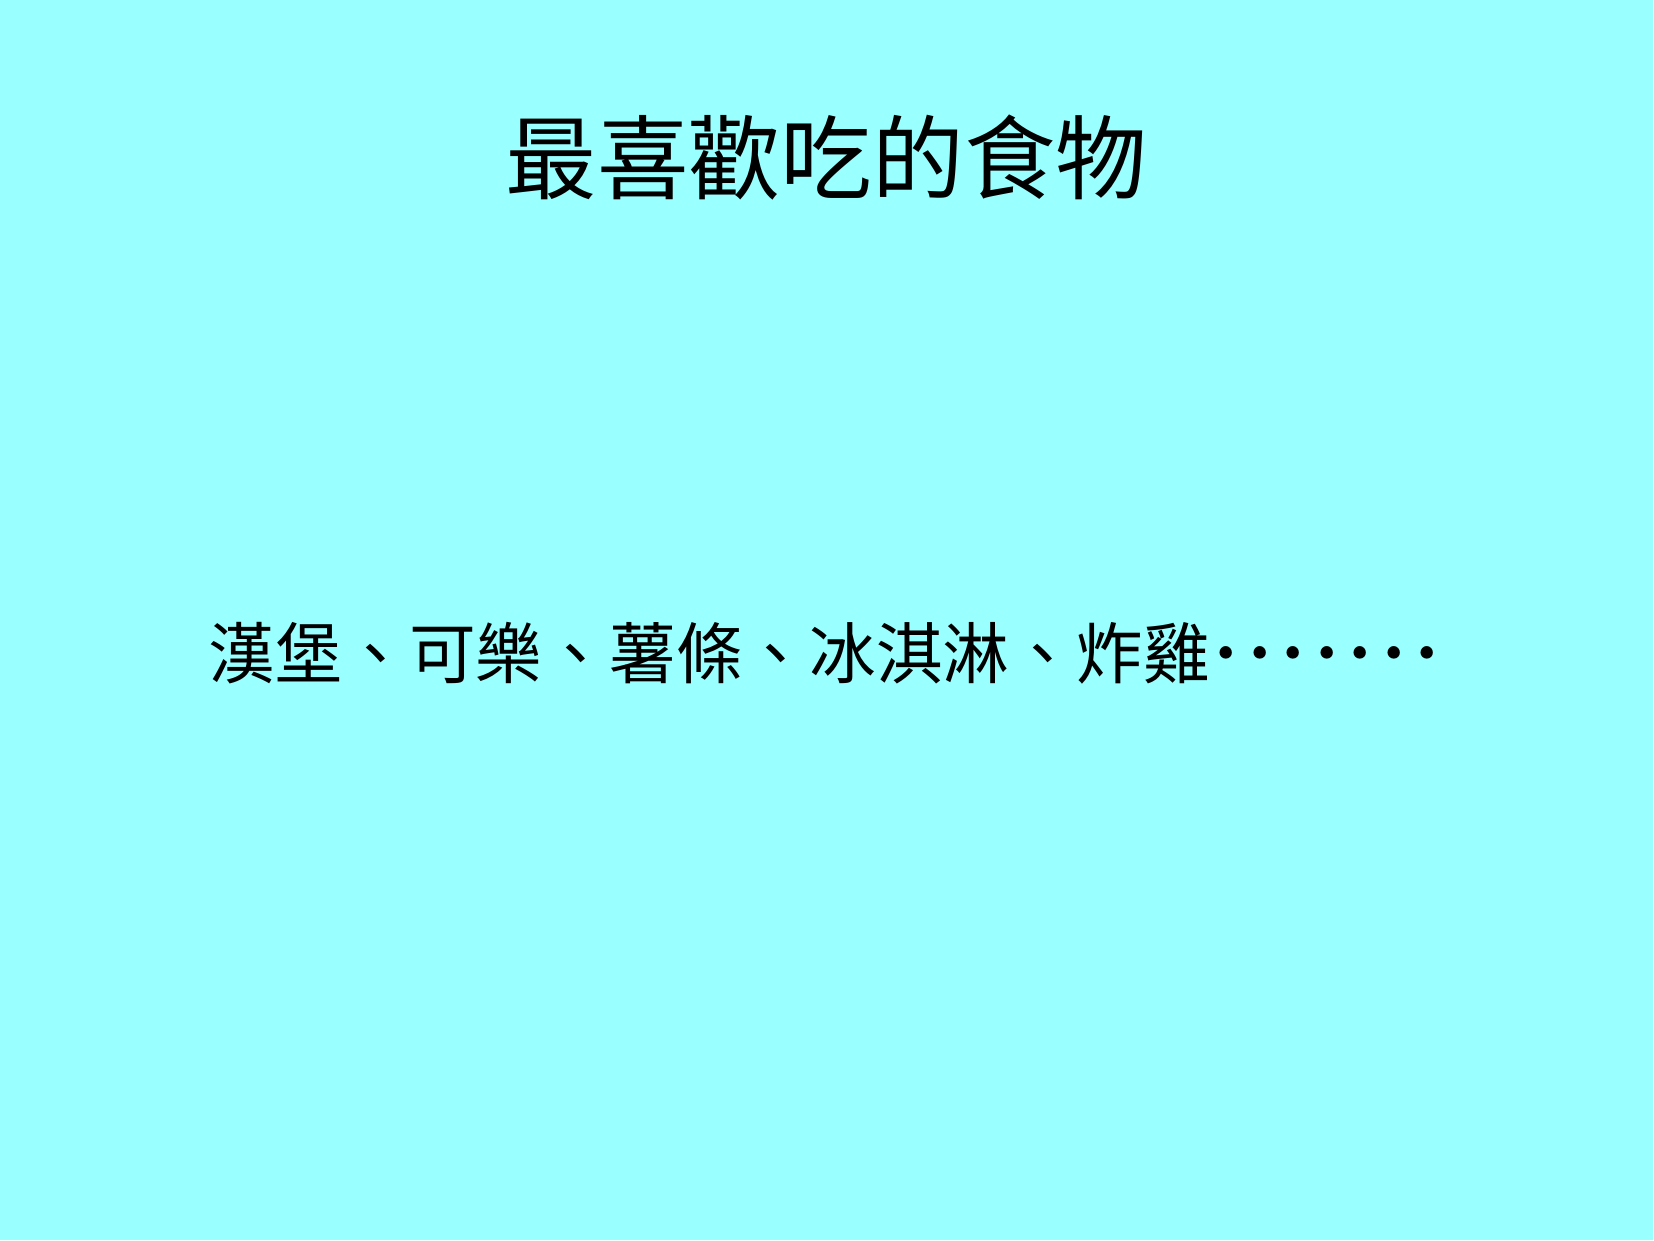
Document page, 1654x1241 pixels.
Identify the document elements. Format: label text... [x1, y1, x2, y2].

subtitle 漢堡、可樂、薯條、冰淇淋、炸雞˙˙˙˙˙˙˙ [82, 290, 1571, 1010]
title 最喜歡吃的食物 [82, 49, 1571, 257]
